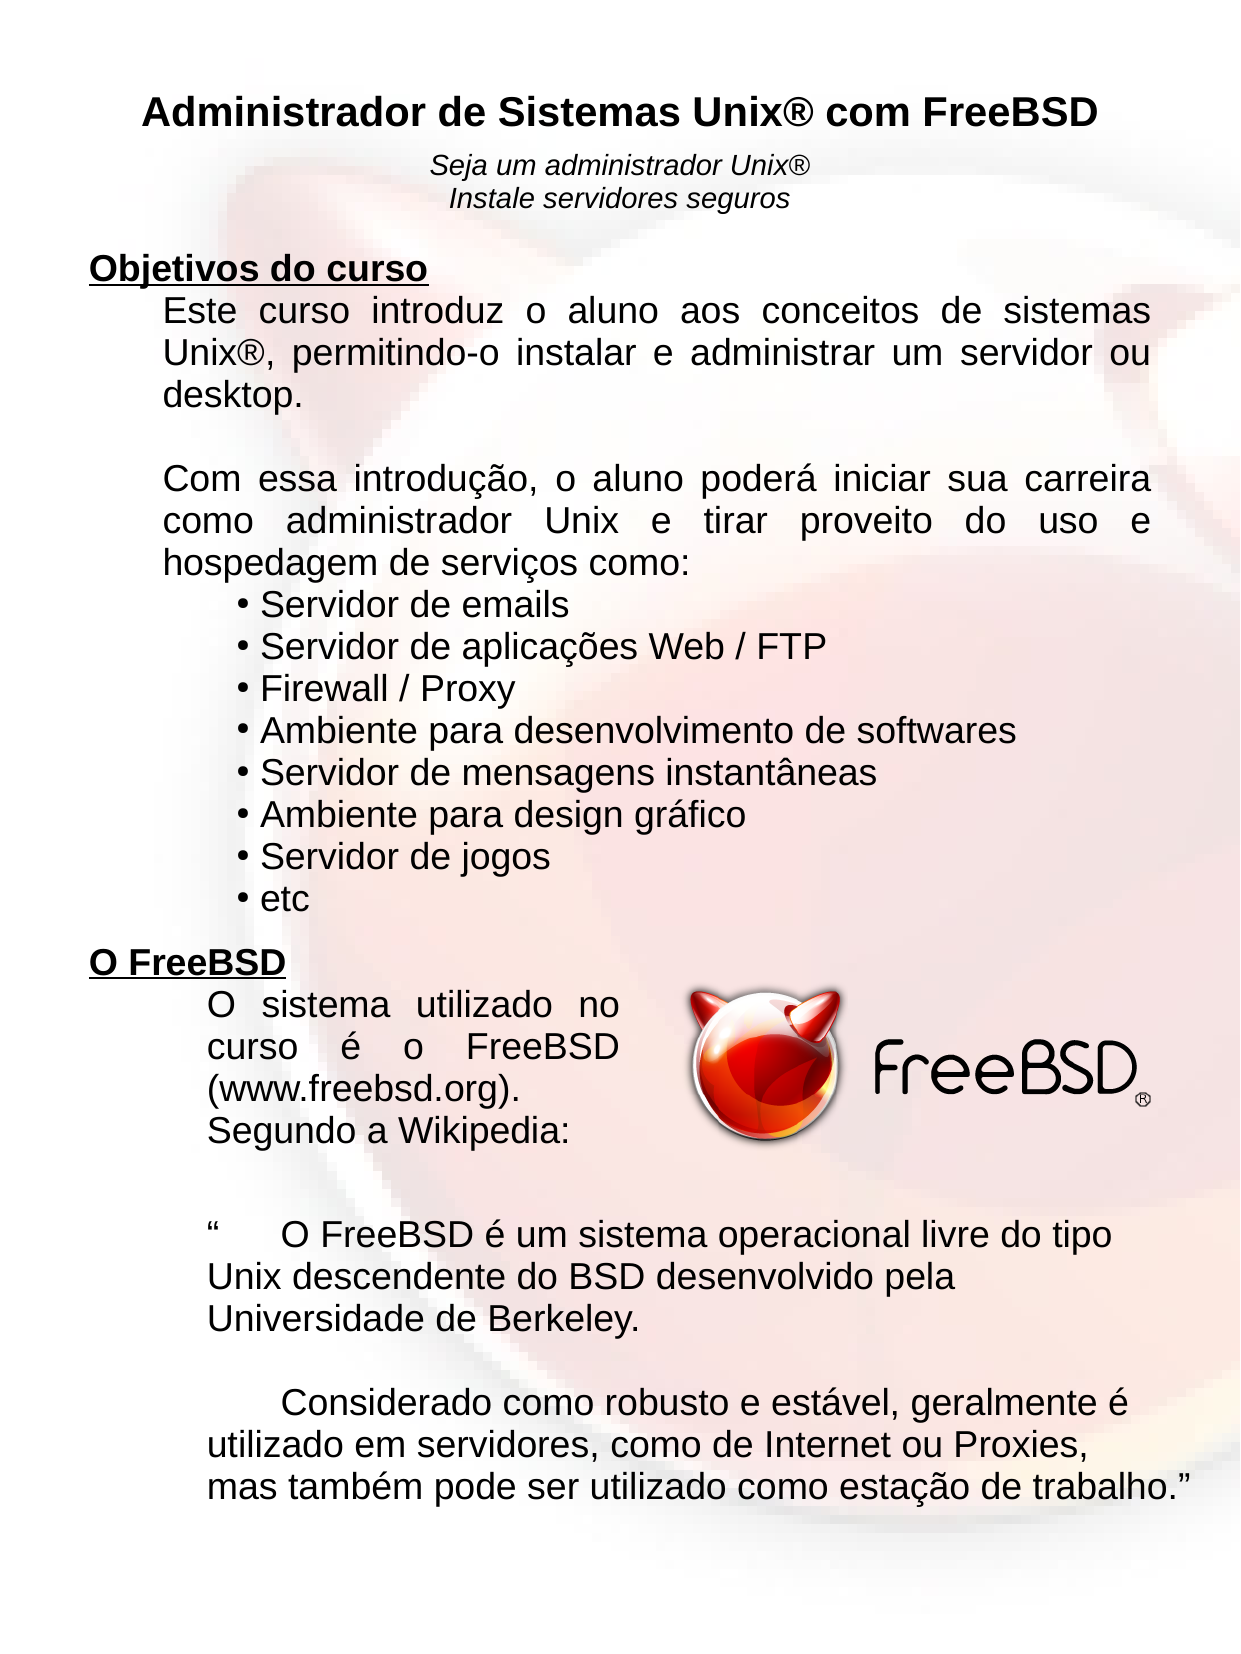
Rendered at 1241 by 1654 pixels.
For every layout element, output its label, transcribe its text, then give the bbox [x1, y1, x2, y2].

text_box Administrador de Sistemas Unix® com FreeBSD Seja um administrador Unix® Instale servidores seguros Objetivos do curso Este curso introduz o aluno aos conceitos de sistemas Unix®, permitindo-o instalar e administrar um servidor ou desktop. Com essa introdução, o aluno poderá iniciar sua carreira como administrador Unix e tirar proveito do uso e hospedagem de serviços como: Servidor de emails Servidor de aplicações Web / FTP Firewall / Proxy Ambiente para desenvolvimento de softwares Servidor de mensagens instantâneas Ambiente para design gráfico Servidor de jogos etc “ O FreeBSD é um sistema operacional livre do tipo Unix descendente do BSD desenvolvido pela Universidade de Berkeley. Considerado como robusto e estável, geralmente é utilizado em servidores, como de Internet ou Proxies, mas também pode ser utilizado como estação de trabalho.” [88, 88, 1152, 1533]
text_box O FreeBSD O sistema utilizado no curso é o FreeBSD (www.freebsd.org). Segundo a Wikipedia: [88, 941, 621, 1195]
picture [1152, 1481, 1162, 1497]
picture [118, 58, 1241, 1625]
